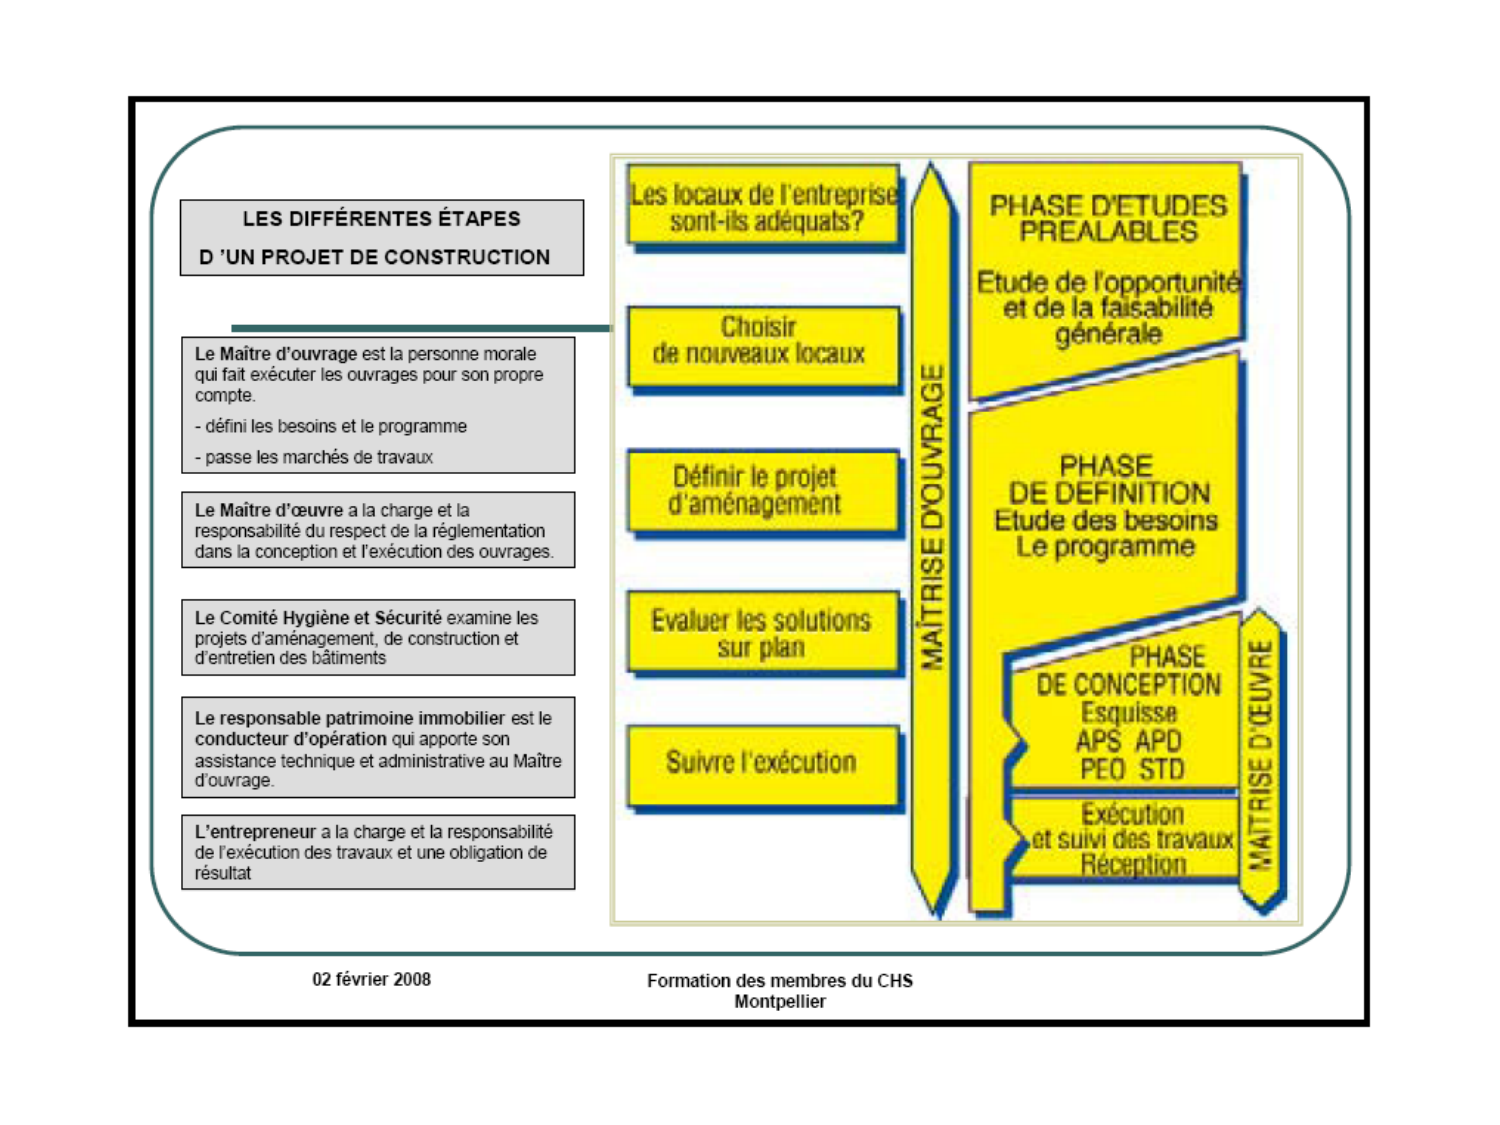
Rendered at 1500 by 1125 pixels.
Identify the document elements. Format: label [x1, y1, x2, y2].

picture [118, 86, 1382, 1039]
